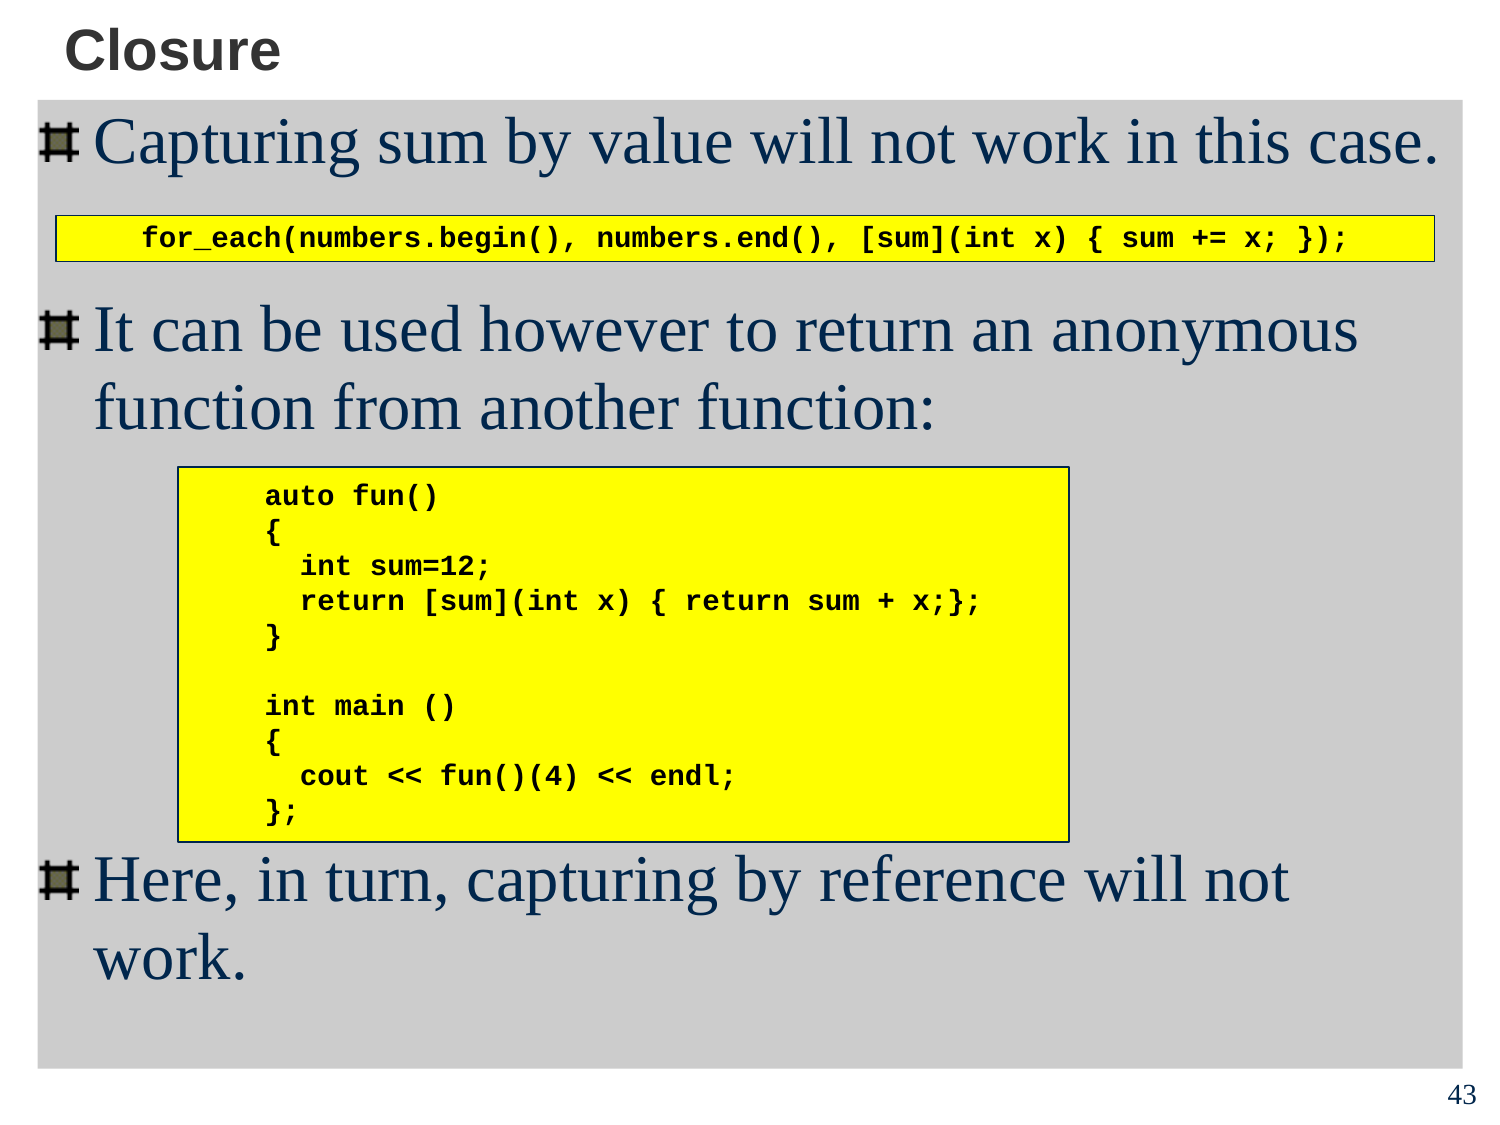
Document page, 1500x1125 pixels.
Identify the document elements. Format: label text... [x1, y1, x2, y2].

list Capturing sum by value will not work in this case. It can be used however to return an anonymous function from another function: Here, in turn, capturing by reference will not work. [37, 99, 1463, 1069]
title Closure [50, 0, 1450, 91]
text_box auto fun() { int sum=12; return [sum](int x) { return sum + x;}; } int main () { cout << fun()(4) << endl; }; [178, 466, 1069, 842]
text_box for_each(numbers.begin(), numbers.end(), [sum](int x) { sum += x; }); [56, 215, 1435, 262]
